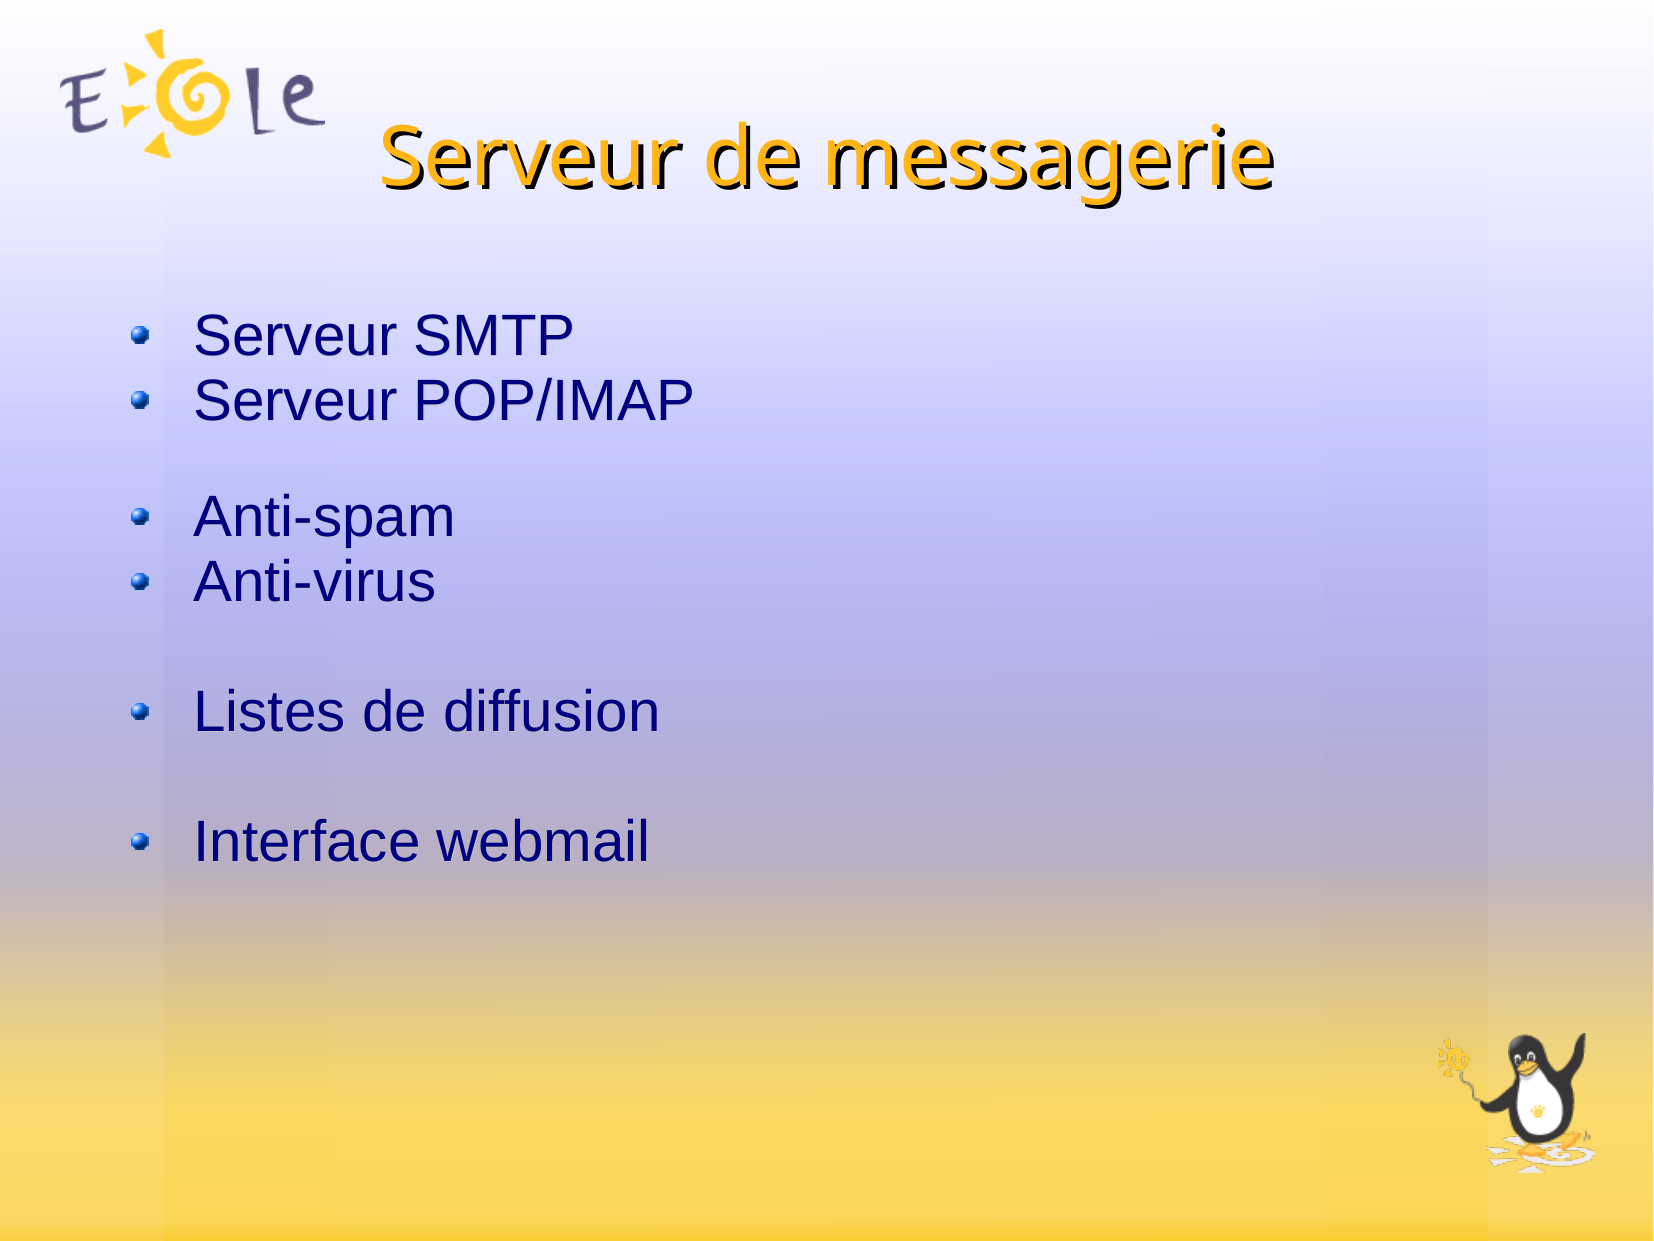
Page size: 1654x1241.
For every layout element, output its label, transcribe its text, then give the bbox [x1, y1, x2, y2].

picture [0, 0, 1654, 1241]
title Serveur de messagerie [82, 49, 1571, 257]
text_box Serveur SMTP Serveur POP/IMAP Anti-spam Anti-virus Listes de diffusion Interface webmail [59, 295, 1625, 1069]
